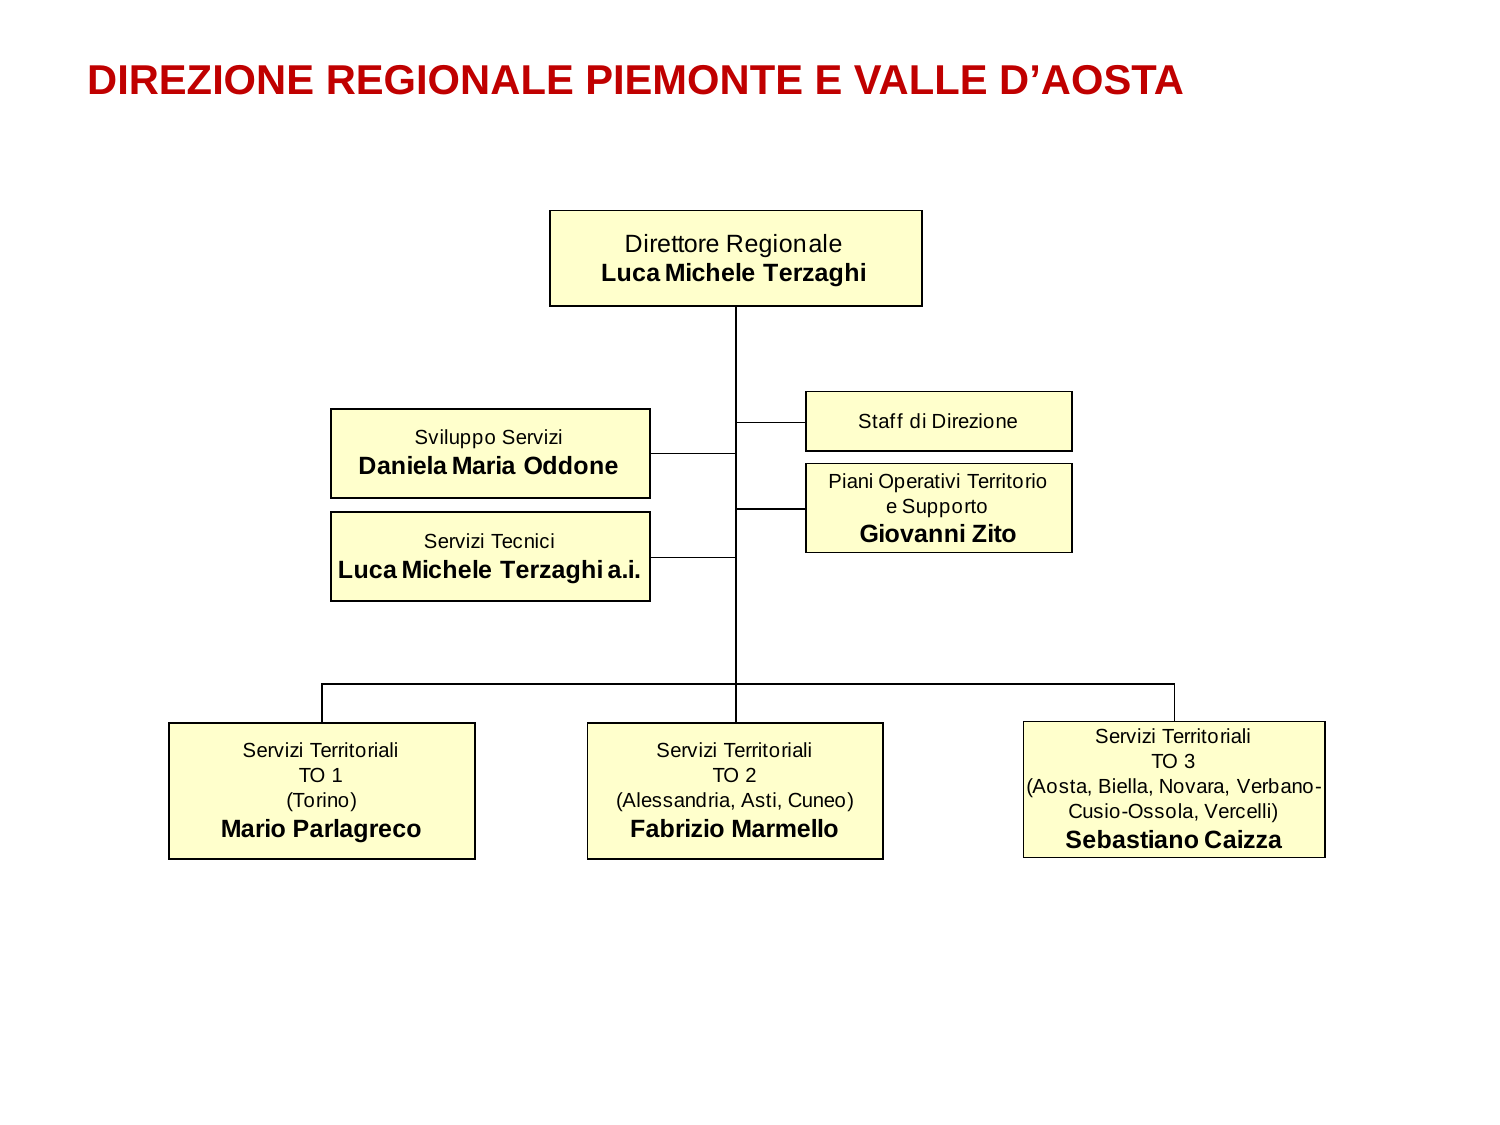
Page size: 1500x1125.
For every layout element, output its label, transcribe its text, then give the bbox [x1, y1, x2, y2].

picture [166, 208, 1334, 860]
title DIREZIONE REGIONALE PIEMONTE E VALLE D’AOSTA [72, 45, 1462, 128]
